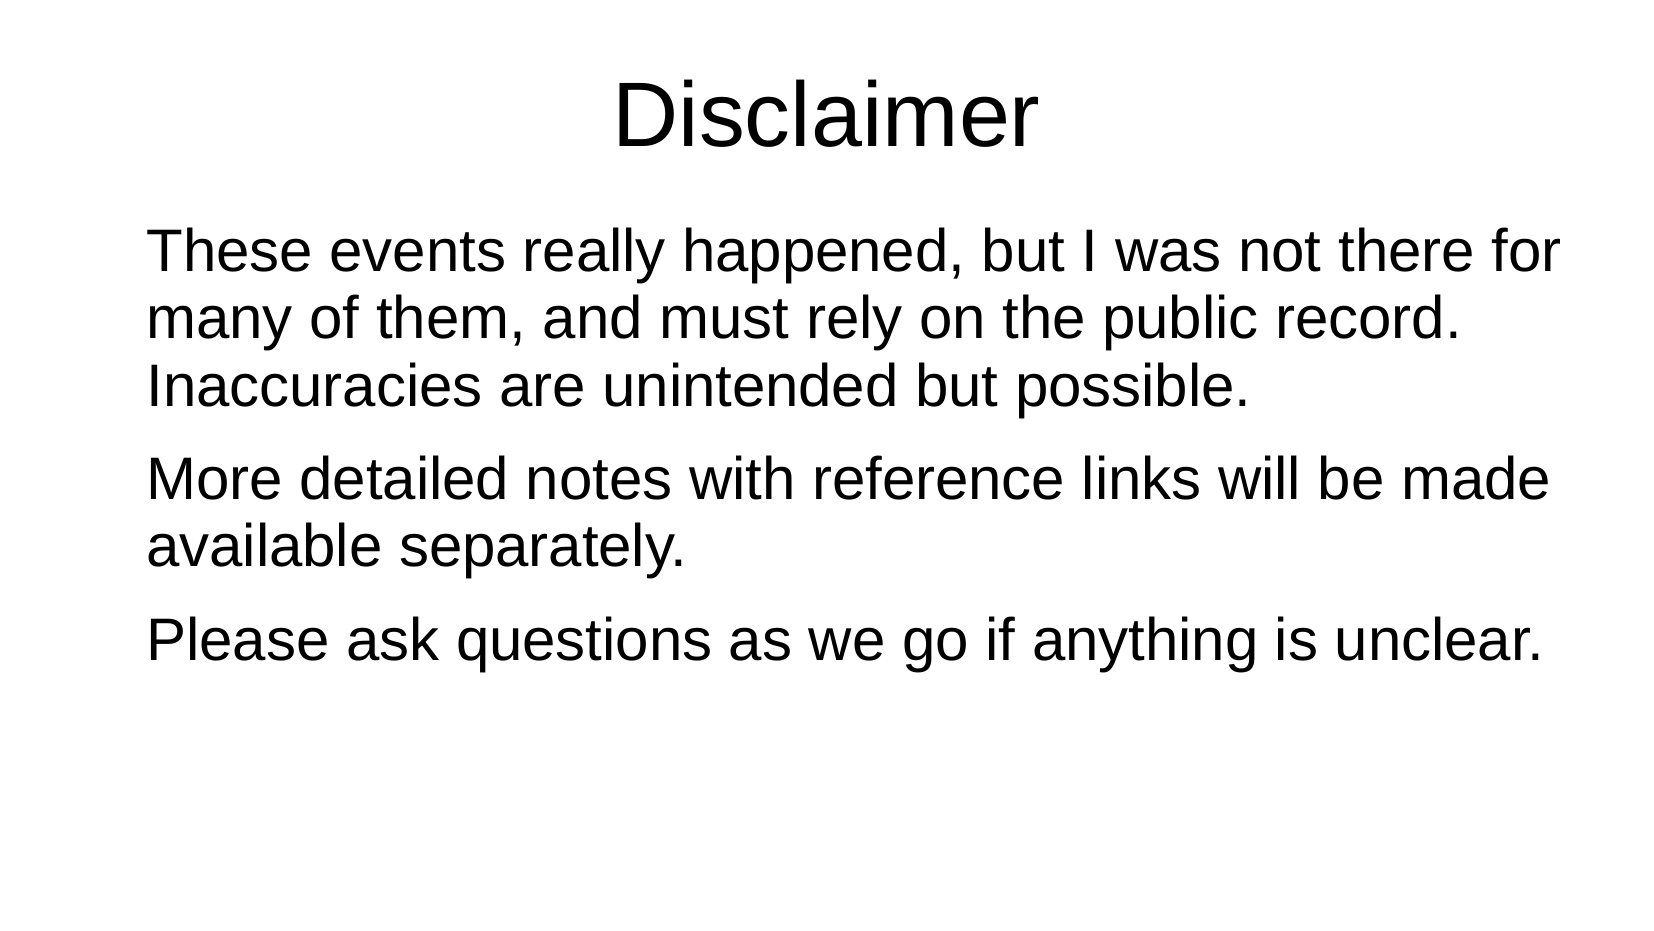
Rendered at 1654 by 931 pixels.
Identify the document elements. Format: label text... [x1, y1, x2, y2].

list These events really happened, but I was not there for many of them, and must rely on the public record. Inaccuracies are unintended but possible. More detailed notes with reference links will be made available separately. Please ask questions as we go if anything is unclear. [82, 217, 1571, 758]
title Disclaimer [82, 37, 1571, 193]
